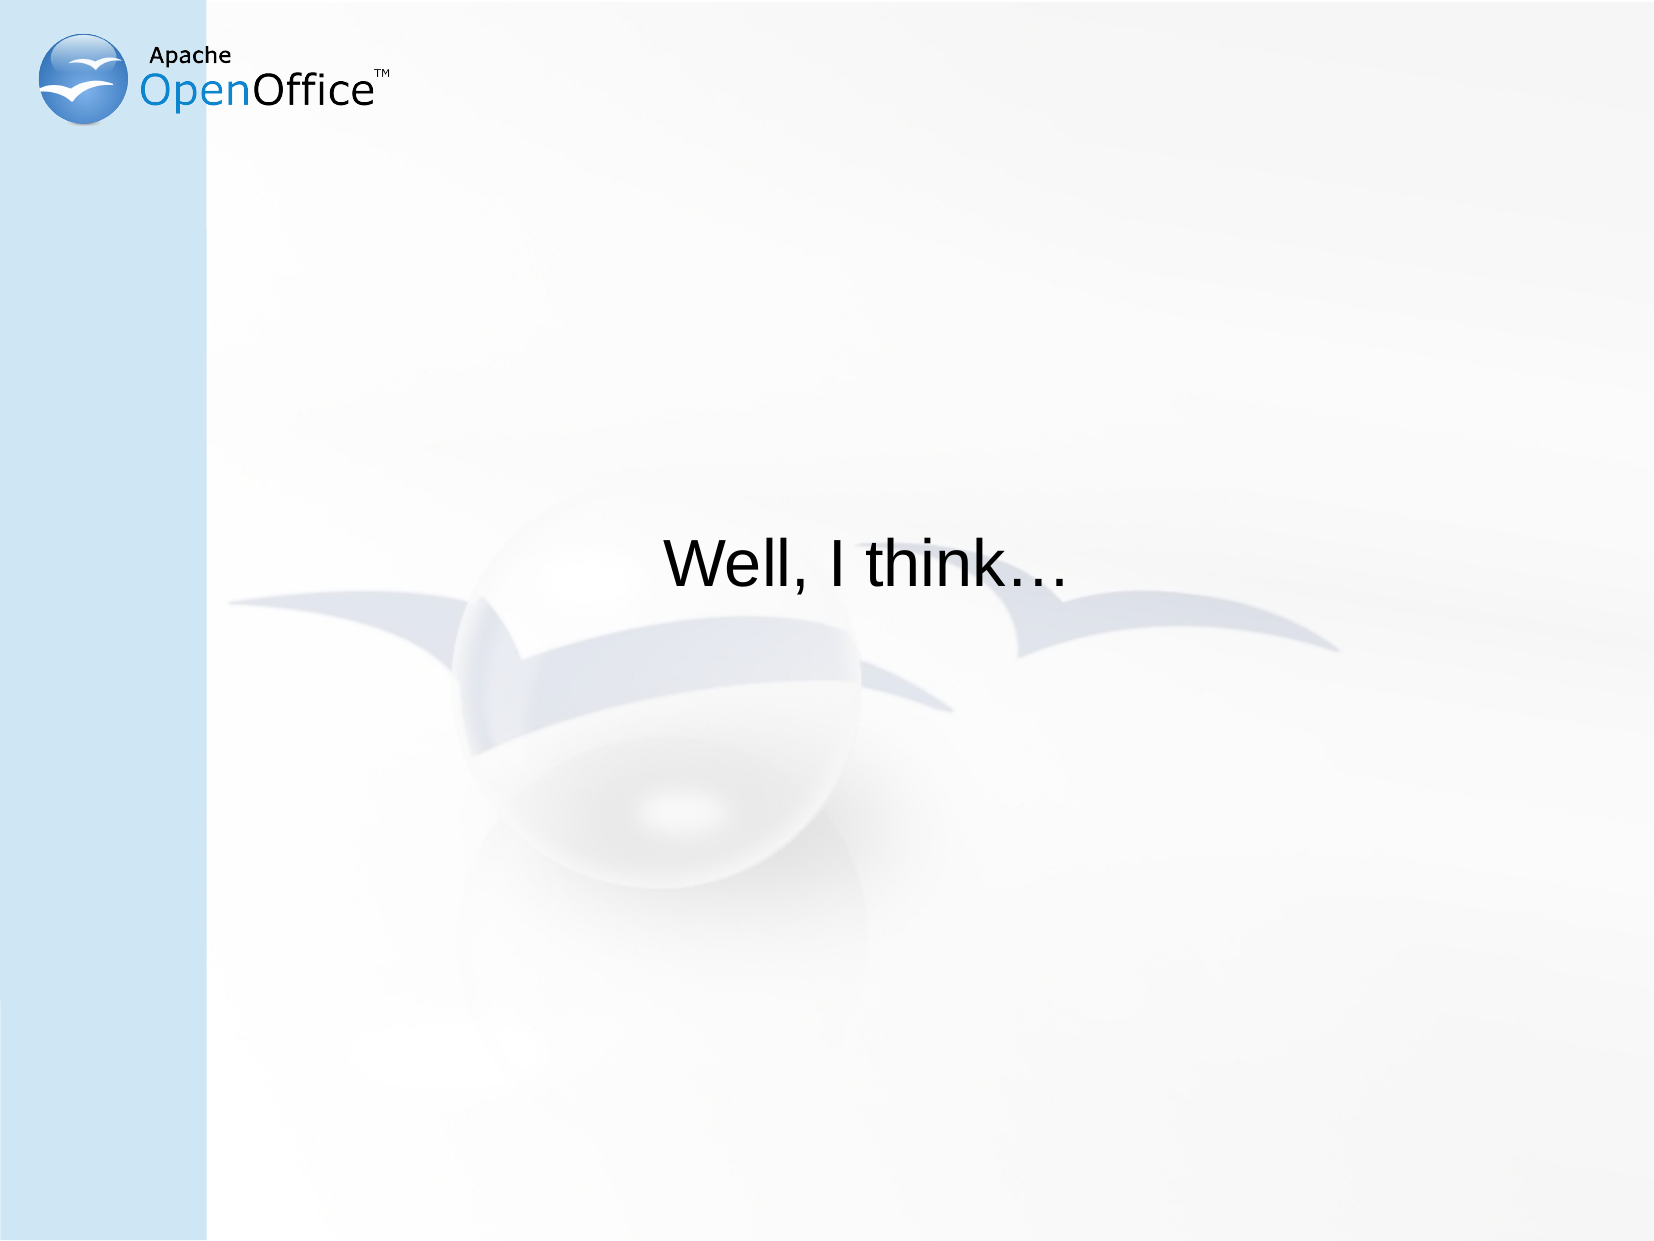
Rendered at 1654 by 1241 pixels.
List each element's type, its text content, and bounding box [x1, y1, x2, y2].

picture [35, 2, 1654, 1241]
subtitle Well, I think… [165, 108, 1571, 1168]
